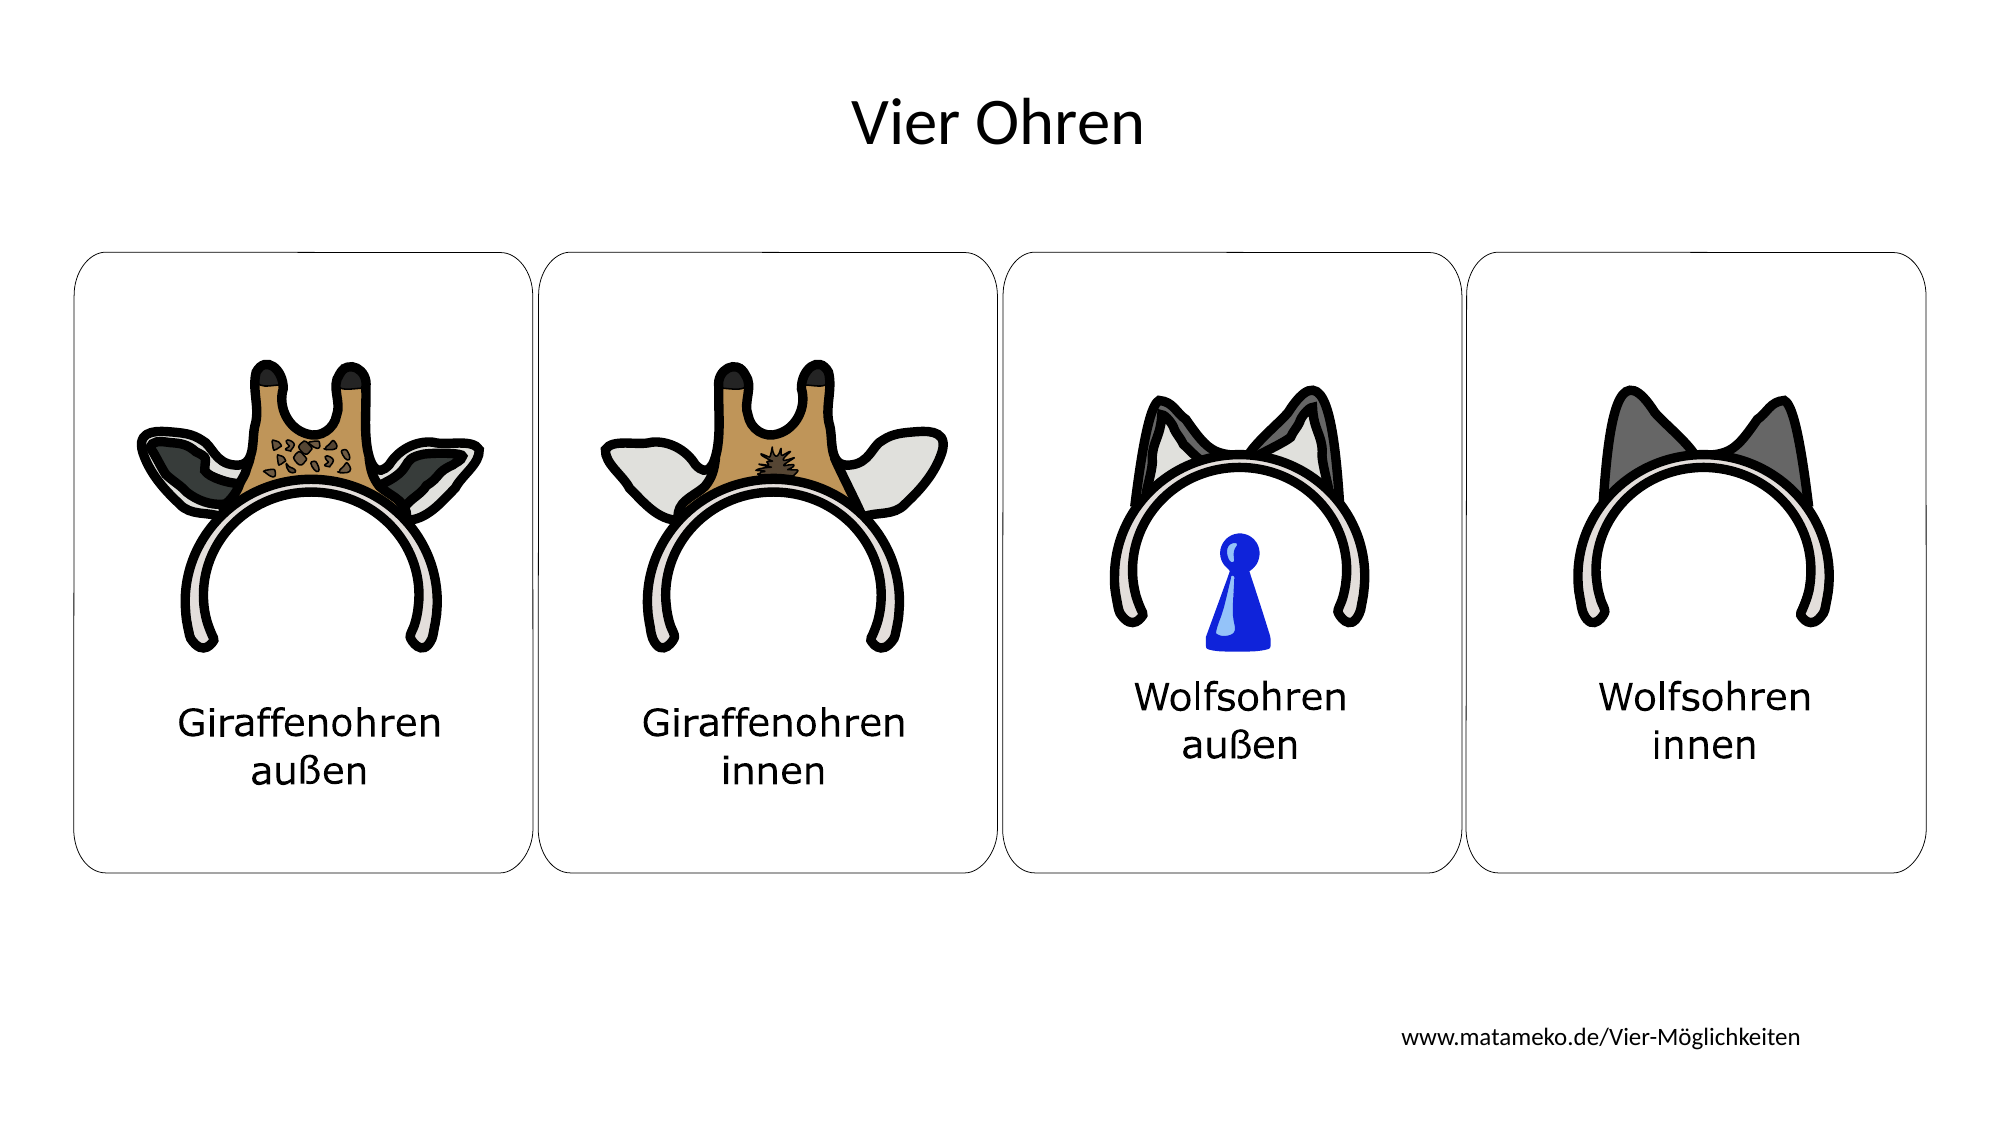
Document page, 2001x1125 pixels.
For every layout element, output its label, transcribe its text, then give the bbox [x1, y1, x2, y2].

text_box [379, 453, 409, 478]
text_box [1261, 396, 1332, 477]
text_box [1668, 680, 1682, 711]
text_box [1183, 736, 1202, 759]
text_box [309, 714, 328, 737]
text_box [1599, 682, 1633, 711]
text_box [166, 482, 205, 508]
text_box [1120, 460, 1360, 617]
text_box [724, 762, 729, 785]
text_box [749, 714, 769, 737]
text_box [332, 714, 352, 737]
text_box [806, 763, 824, 785]
text_box [822, 707, 840, 737]
text_box [1231, 729, 1251, 759]
text_box [1727, 680, 1745, 711]
text_box [381, 715, 395, 737]
text_box [1737, 736, 1755, 759]
text_box [348, 763, 366, 785]
text_box [674, 715, 679, 737]
text_box [252, 762, 271, 786]
text_box [1583, 460, 1824, 617]
text_box [1791, 689, 1810, 711]
text_box [188, 440, 205, 450]
text_box [179, 708, 204, 737]
text_box [235, 714, 254, 737]
text_box [1273, 419, 1320, 476]
text_box [276, 762, 295, 786]
text_box [734, 763, 753, 785]
text_box [1660, 681, 1664, 710]
text_box [643, 708, 669, 737]
text_box [1634, 689, 1656, 712]
text_box [396, 714, 416, 737]
text_box [1238, 689, 1259, 712]
text_box [758, 763, 777, 785]
text_box [846, 715, 860, 737]
text_box [653, 484, 894, 643]
text_box [1287, 689, 1301, 711]
text_box [1736, 406, 1801, 491]
text_box [1766, 689, 1786, 711]
text_box www.matameko.de/Vier-Möglichkeiten [1386, 1013, 1817, 1088]
text_box [411, 448, 474, 514]
text_box [1134, 682, 1170, 711]
text_box [357, 707, 375, 737]
text_box [1151, 418, 1156, 437]
text_box [1155, 426, 1190, 479]
text_box [1170, 689, 1191, 712]
text_box [1689, 736, 1708, 759]
text_box [1302, 689, 1322, 711]
text_box [284, 714, 304, 737]
text_box [846, 437, 938, 510]
text_box [684, 715, 699, 737]
text_box [1253, 736, 1274, 759]
text_box [242, 370, 375, 493]
text_box [1205, 533, 1271, 652]
text_box [1610, 396, 1685, 487]
text_box [1263, 680, 1281, 711]
text_box [773, 714, 792, 737]
text_box [220, 715, 235, 737]
text_box [721, 707, 750, 737]
text_box [708, 370, 846, 495]
text_box [796, 714, 816, 737]
text_box [1702, 689, 1723, 712]
text_box [1218, 689, 1235, 712]
text_box [210, 457, 240, 478]
text_box [414, 447, 432, 451]
text_box [1326, 689, 1345, 711]
text_box [1204, 680, 1219, 711]
text_box [861, 714, 881, 737]
text_box [210, 715, 214, 737]
text_box [1207, 737, 1226, 759]
text_box [1665, 736, 1683, 759]
text_box [271, 707, 285, 737]
text_box [421, 714, 440, 737]
text_box [157, 447, 232, 499]
text_box [1713, 736, 1733, 759]
text_box [885, 714, 904, 737]
text_box [1279, 736, 1297, 759]
text_box [323, 763, 343, 785]
text_box [699, 714, 718, 737]
text_box Vier Ohren [836, 70, 1164, 167]
text_box [1752, 689, 1765, 711]
text_box [611, 447, 706, 514]
text_box [782, 763, 802, 785]
text_box [1655, 737, 1659, 759]
text_box [300, 754, 320, 785]
text_box [257, 707, 272, 737]
text_box [389, 458, 451, 499]
text_box [190, 484, 432, 643]
text_box [1159, 406, 1207, 455]
text_box [1682, 689, 1700, 712]
